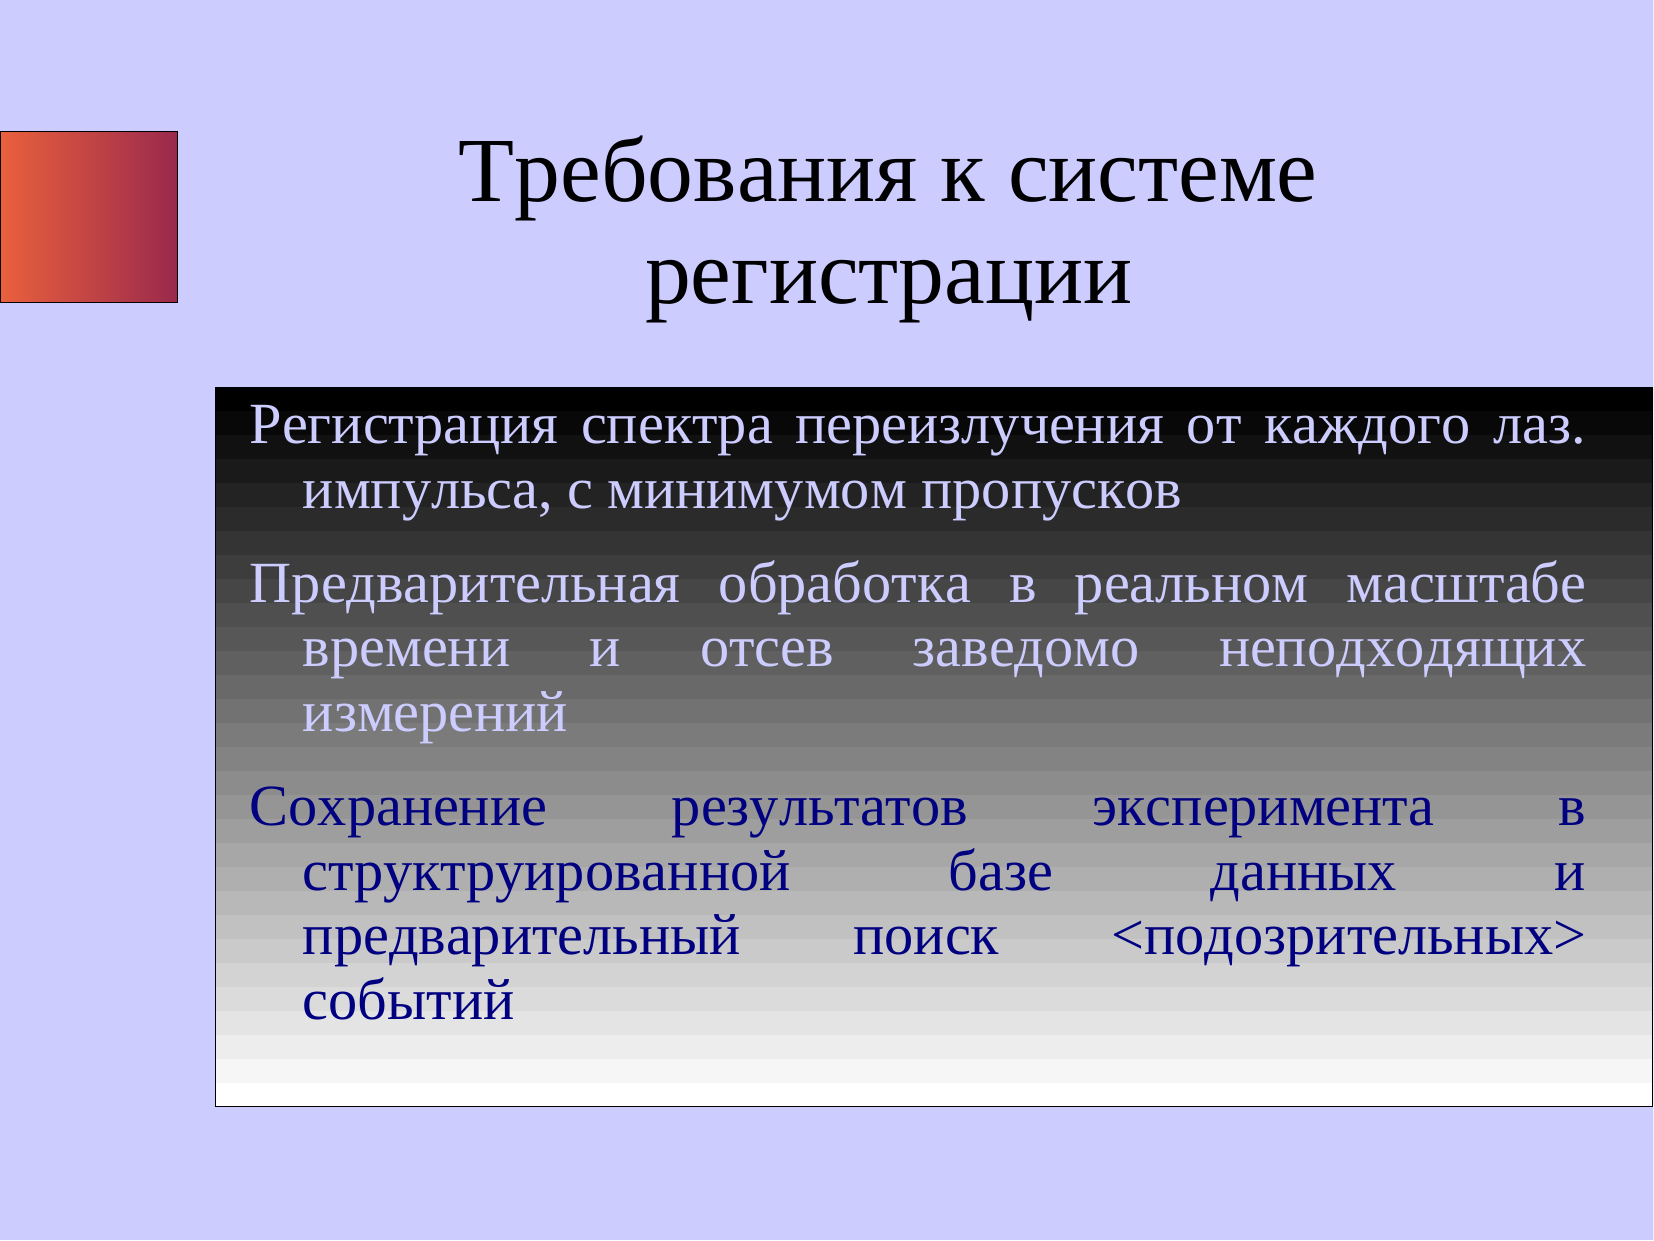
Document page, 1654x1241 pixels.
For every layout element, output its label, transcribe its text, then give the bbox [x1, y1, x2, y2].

title Требования к системе регистрации [231, 109, 1547, 335]
list Регистрация спектра переизлучения от каждого лаз. импульса, с минимумом пропусков Предварительная обработка в реальном масштабе времени и отсев заведомо неподходящих измерений Сохранение результатов эксперимента в структруированной базе данных и предварительный поиск <подозрительных> событий [232, 391, 1587, 1098]
